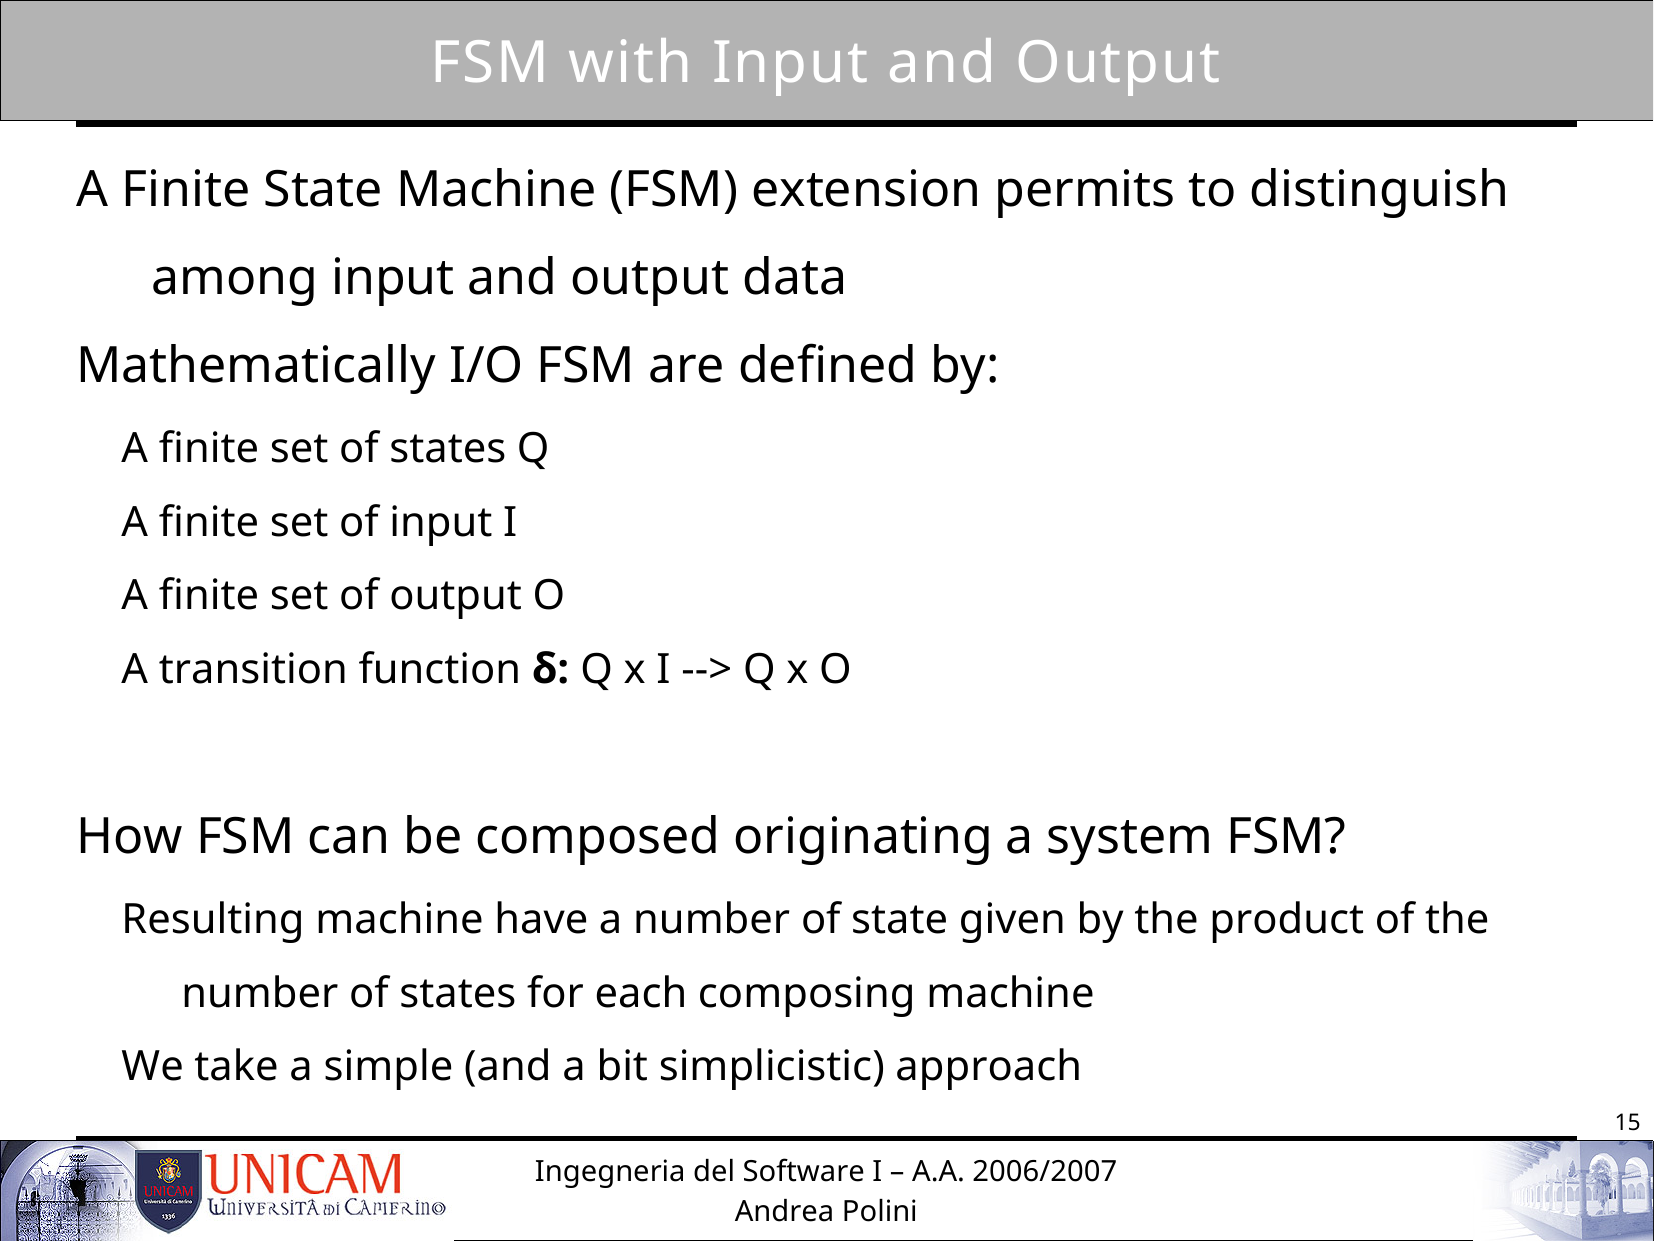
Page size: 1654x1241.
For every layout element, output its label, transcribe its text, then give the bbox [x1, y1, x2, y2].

picture [0, 1141, 454, 1241]
picture [1473, 1141, 1654, 1241]
title FSM with Input and Output [0, 0, 1653, 121]
list A Finite State Machine (FSM) extension permits to distinguish among input and output data Mathematically I/O FSM are defined by: A finite set of states Q A finite set of input I A finite set of output O A transition function δ: Q x I --> Q x O How FSM can be composed originating a system FSM? Resulting machine have a number of state given by the product of the number of states for each composing machine We take a simple (and a bit simplicistic) approach [76, 152, 1577, 1023]
